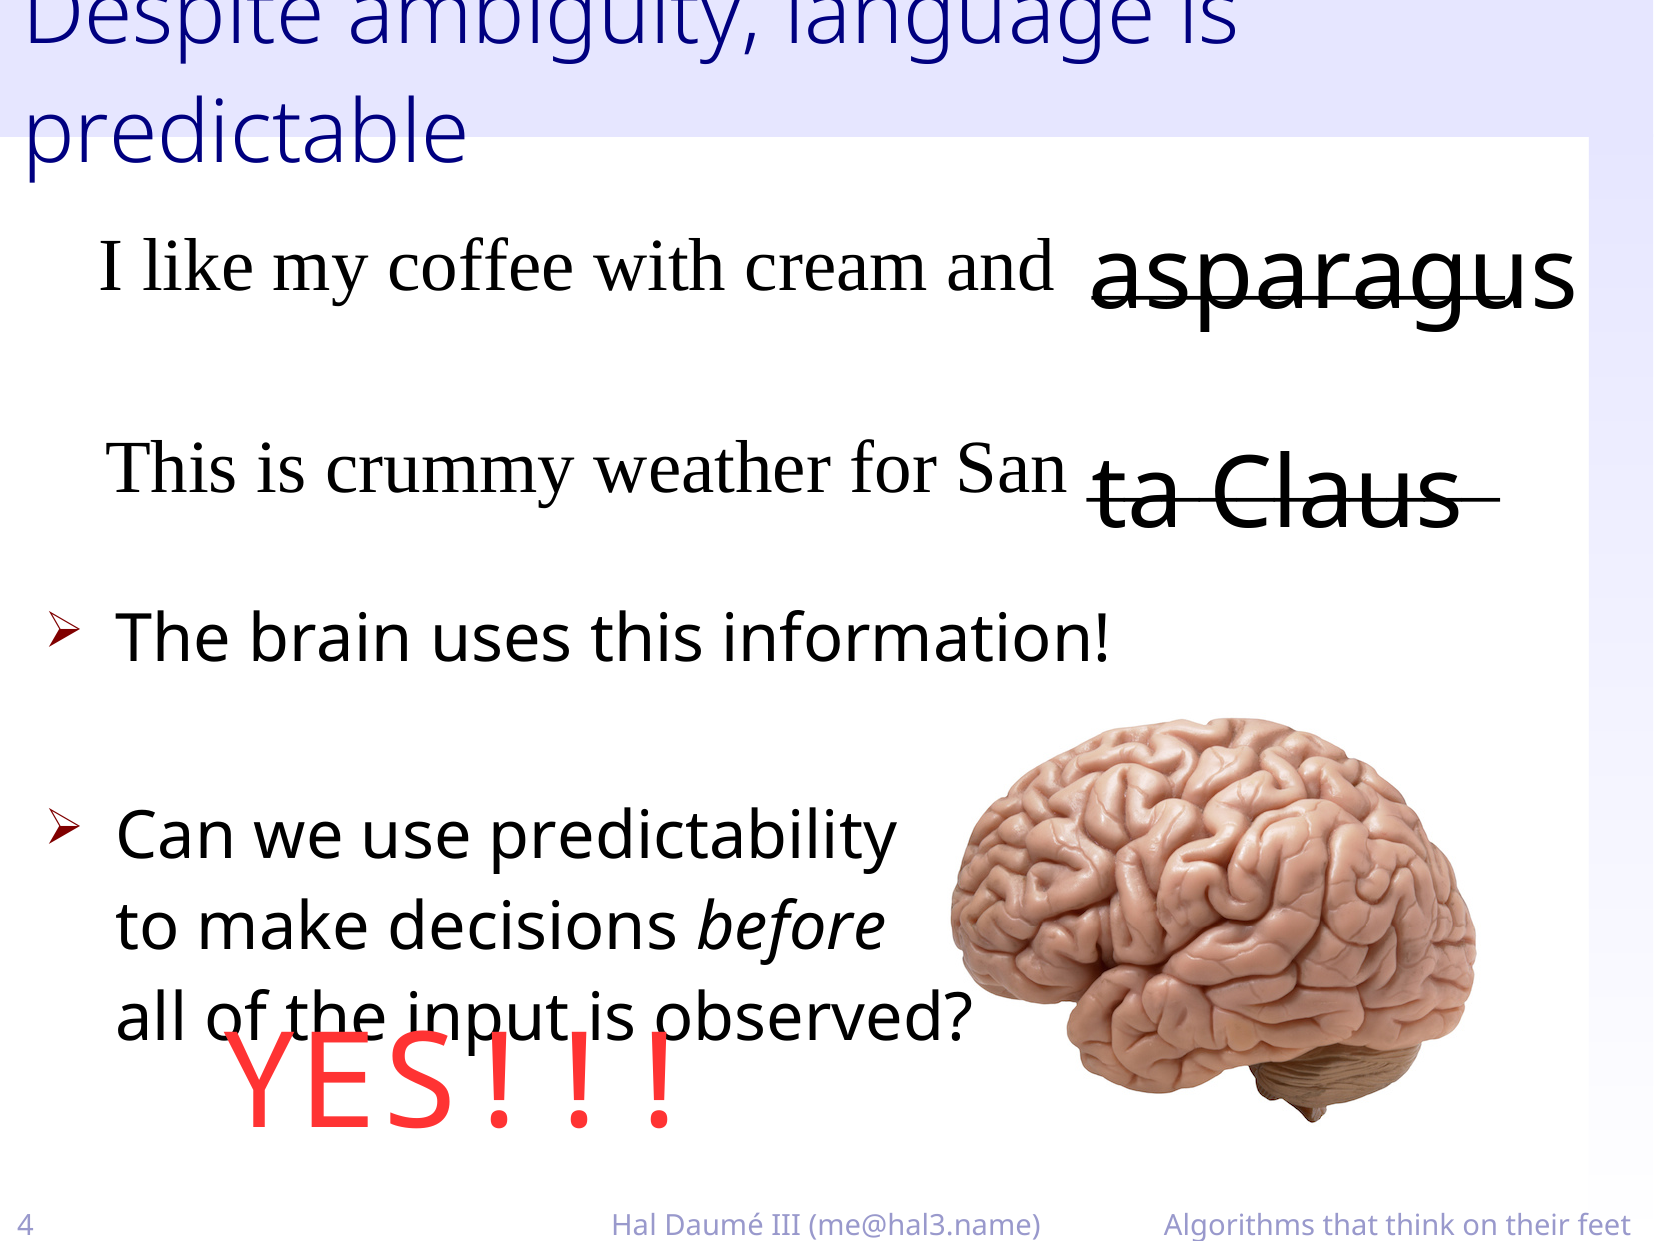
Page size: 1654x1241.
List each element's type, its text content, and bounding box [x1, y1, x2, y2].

text_box This is crummy weather for San ___________ [22, 342, 1547, 618]
text_box YES!!! [219, 985, 700, 1166]
text_box I like my coffee with cream and ___________ [15, 141, 1541, 590]
picture [883, 1107, 1540, 1190]
list The brain uses this information! Can we use predictability to make decisions before all of the input is observed? [32, 484, 1575, 1107]
text_box ta Claus [1091, 420, 1384, 549]
text_box asparagus [1088, 201, 1439, 331]
title Despite ambiguity, language is predictable [22, 8, 1639, 131]
